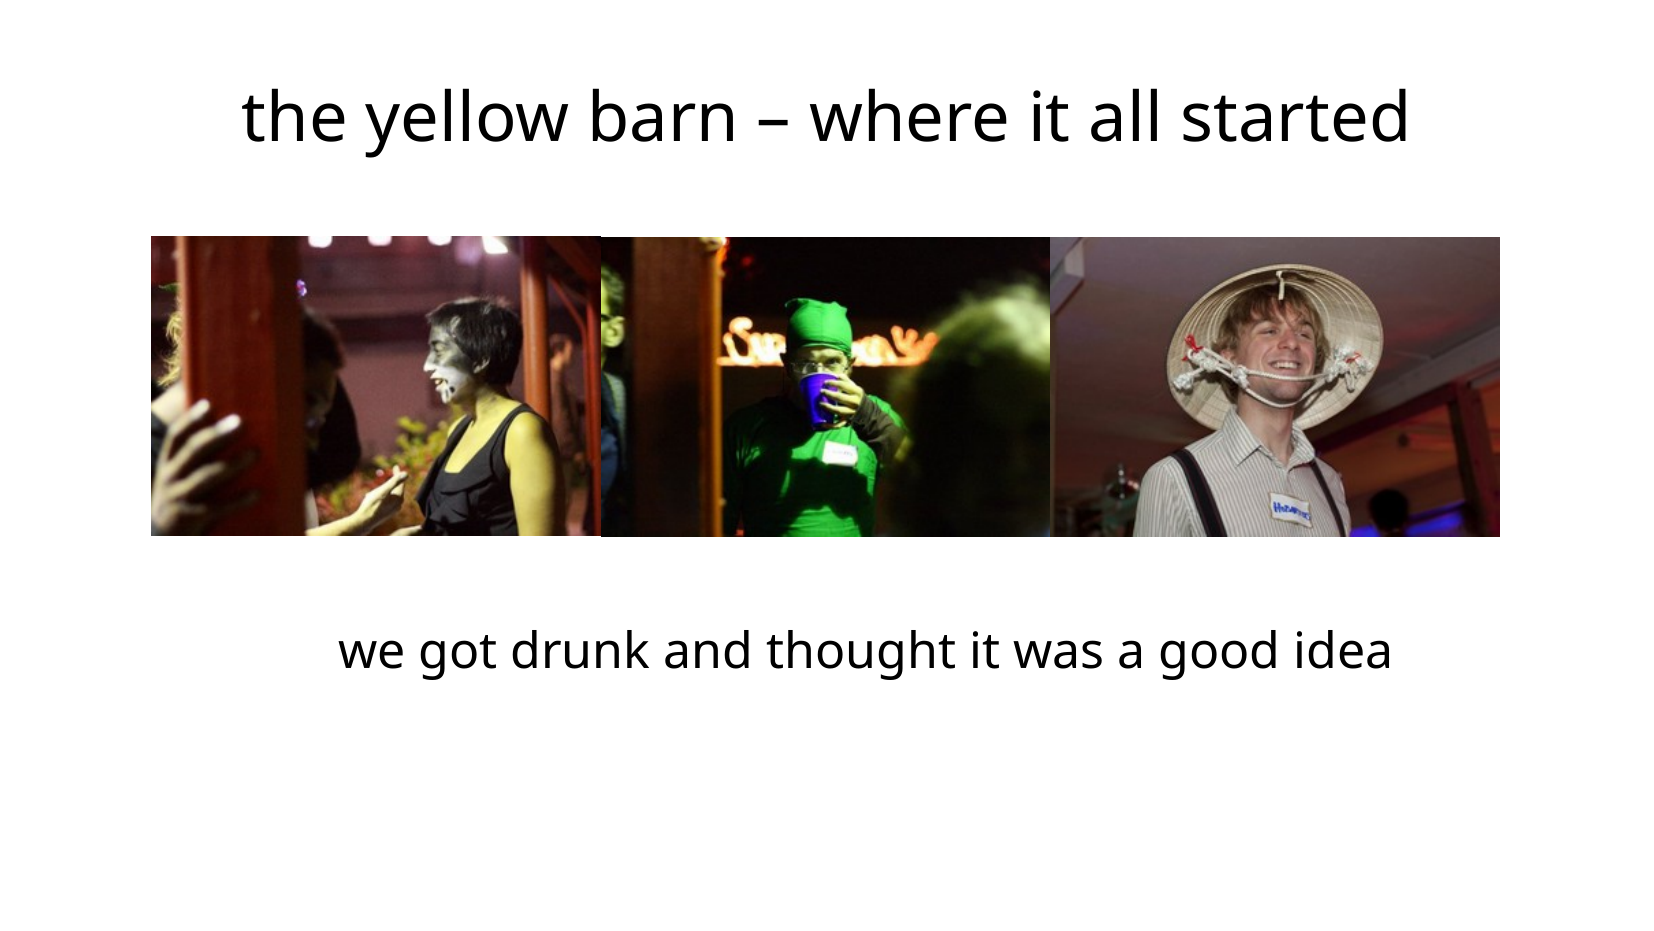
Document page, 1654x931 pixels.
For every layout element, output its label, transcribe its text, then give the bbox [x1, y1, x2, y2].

picture [151, 236, 1500, 537]
title the yellow barn – where it all started [0, 37, 1654, 193]
list we got drunk and thought it was a good idea [90, 615, 1572, 806]
